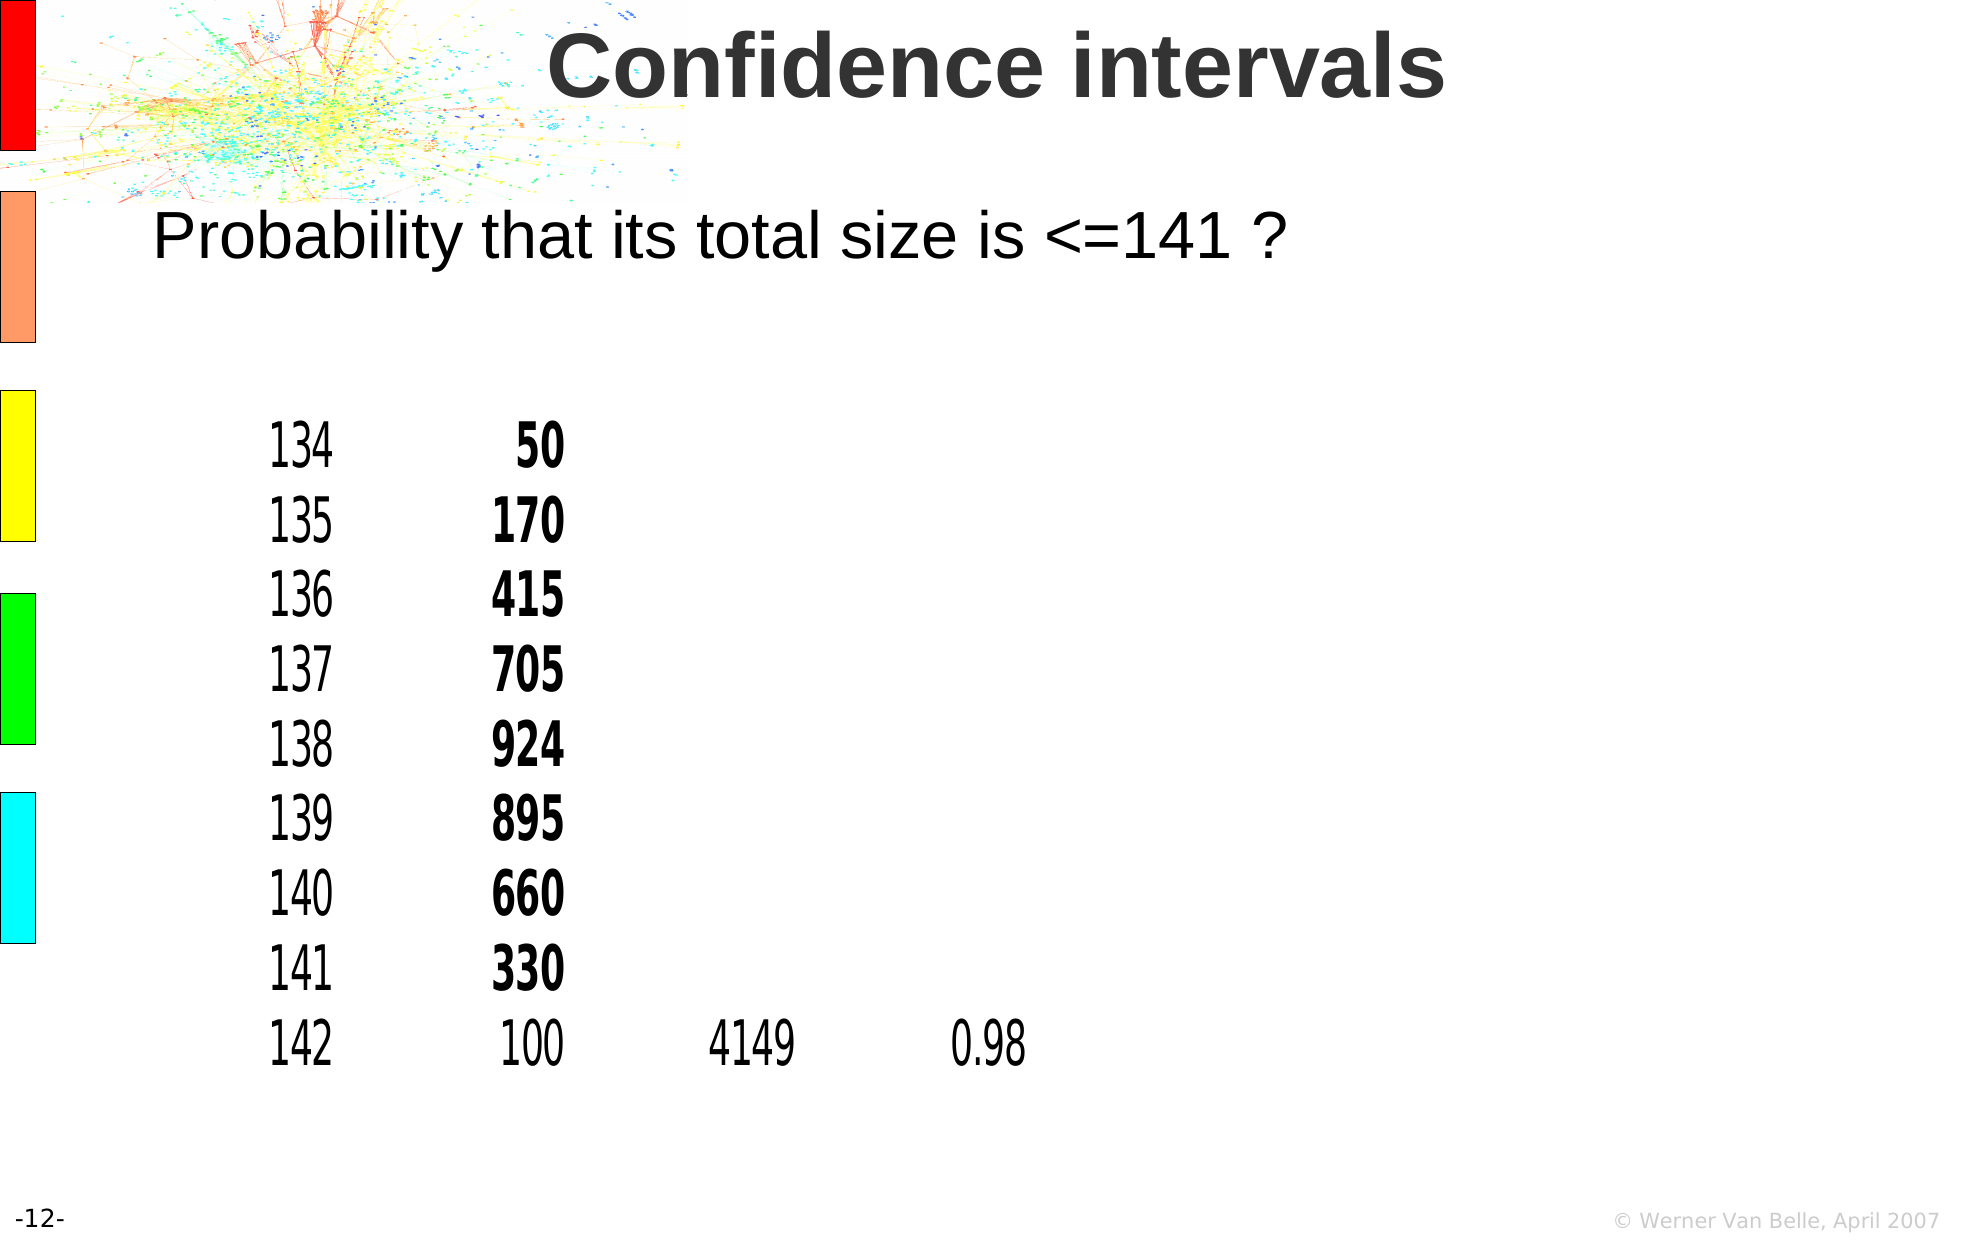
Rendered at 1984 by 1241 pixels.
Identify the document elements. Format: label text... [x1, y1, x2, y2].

title Confidence intervals [150, 7, 1845, 125]
list Probability that its total size is <=141 ? [134, 197, 1935, 1152]
chart [106, 412, 1265, 1168]
